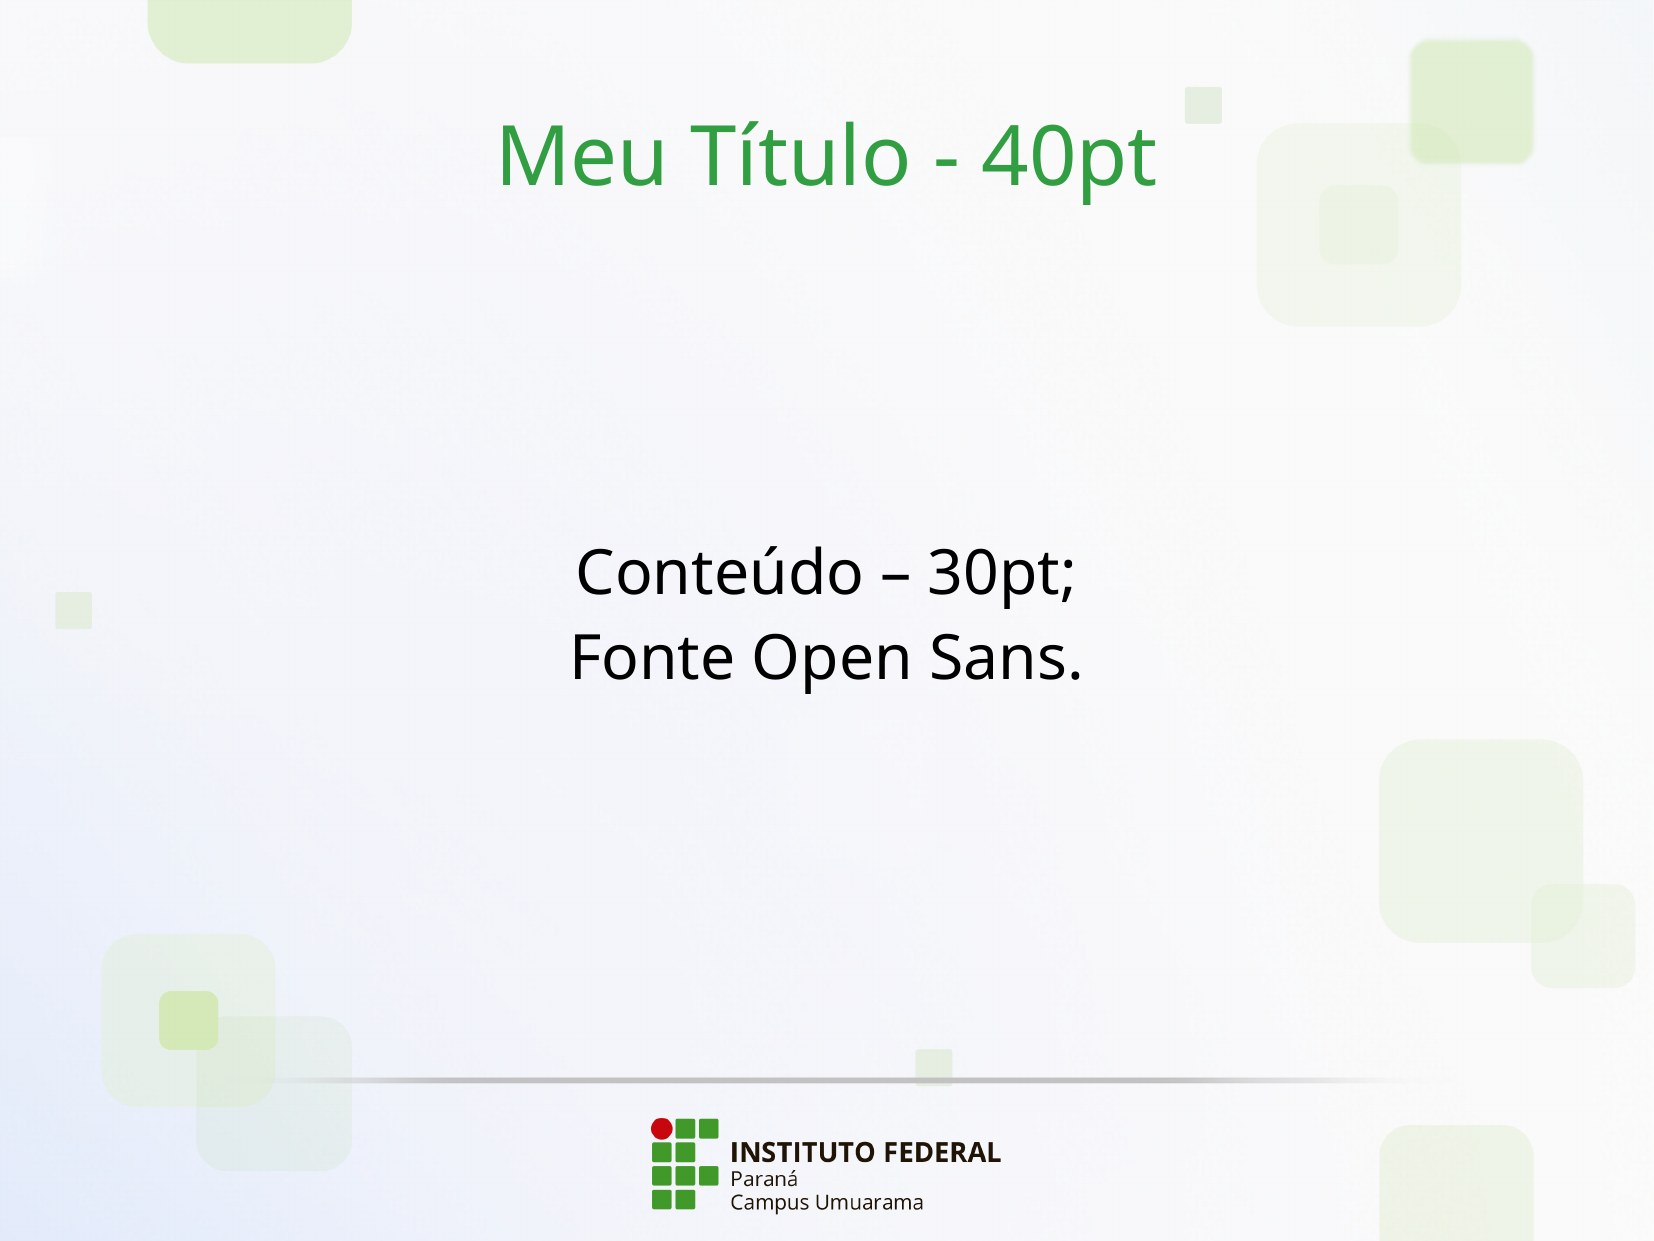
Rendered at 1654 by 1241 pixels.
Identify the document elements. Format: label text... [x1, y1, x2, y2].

picture [0, 0, 1654, 1241]
title Meu Título - 40pt [82, 49, 1571, 257]
subtitle Conteúdo – 30pt; Fonte Open Sans. [82, 290, 1571, 1010]
